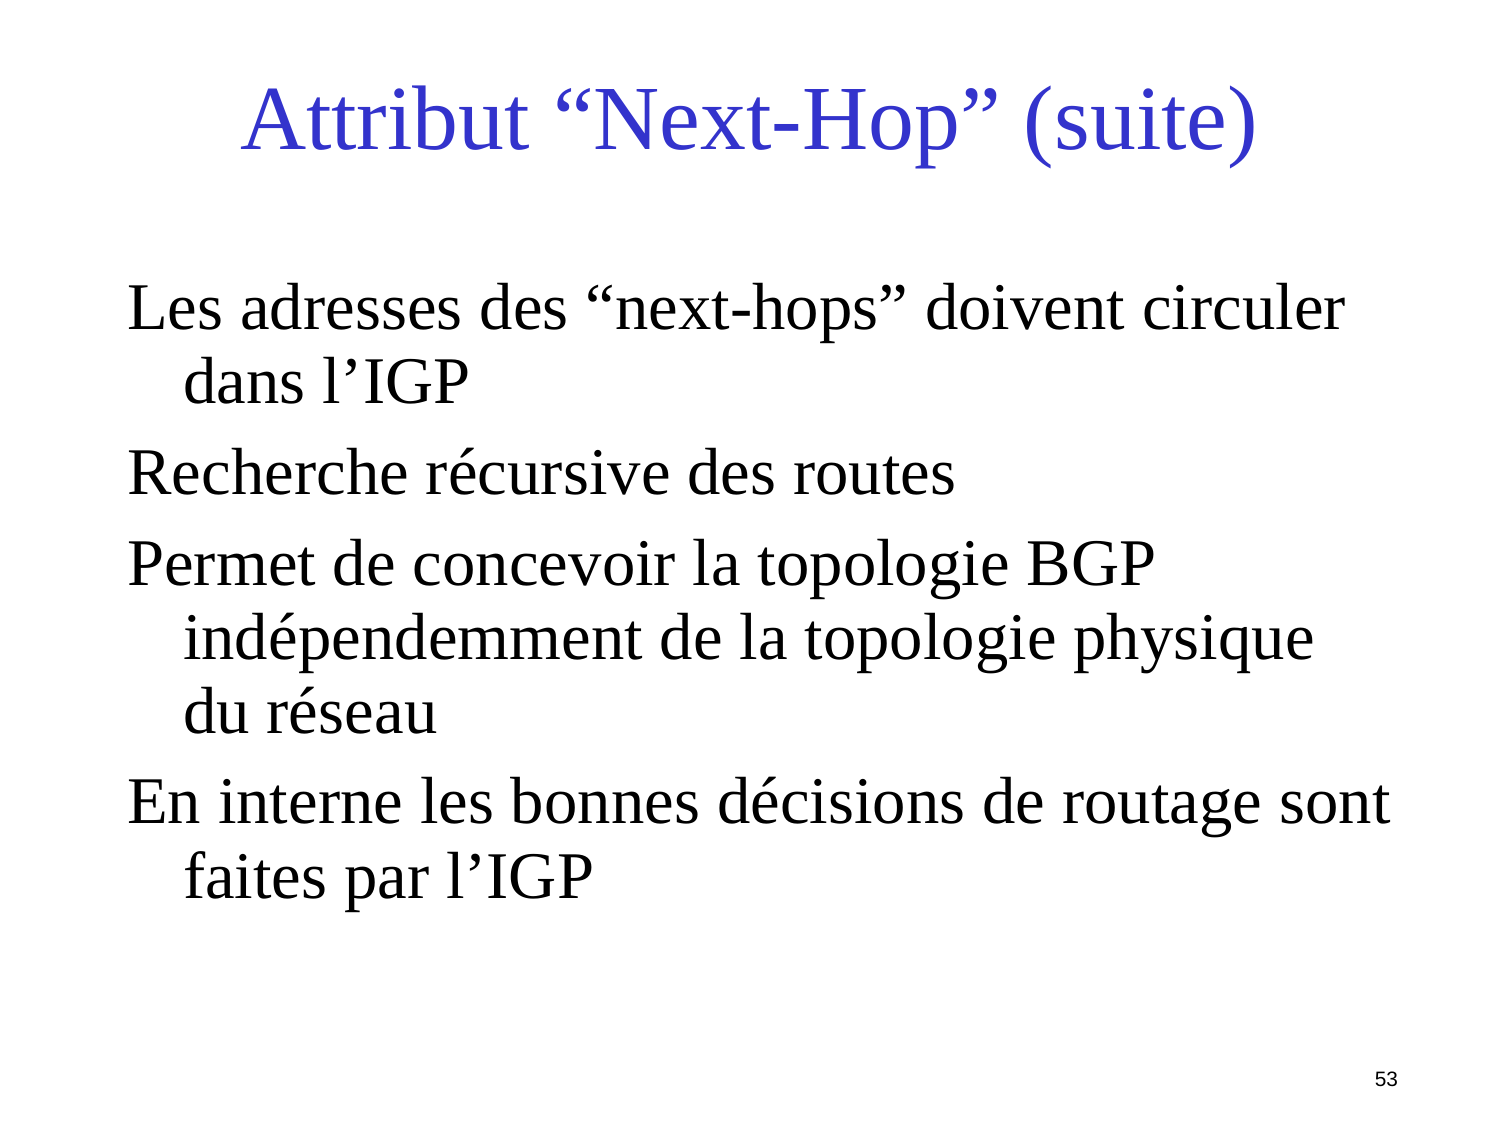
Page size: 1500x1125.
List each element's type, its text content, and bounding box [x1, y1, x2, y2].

list Les adresses des “next-hops” doivent circuler dans l’IGP Recherche récursive des routes Permet de concevoir la topologie BGP indépendemment de la topologie physique du réseau En interne les bonnes décisions de routage sont faites par l’IGP [112, 262, 1413, 1026]
title Attribut “Next-Hop” (suite) [112, 37, 1388, 201]
